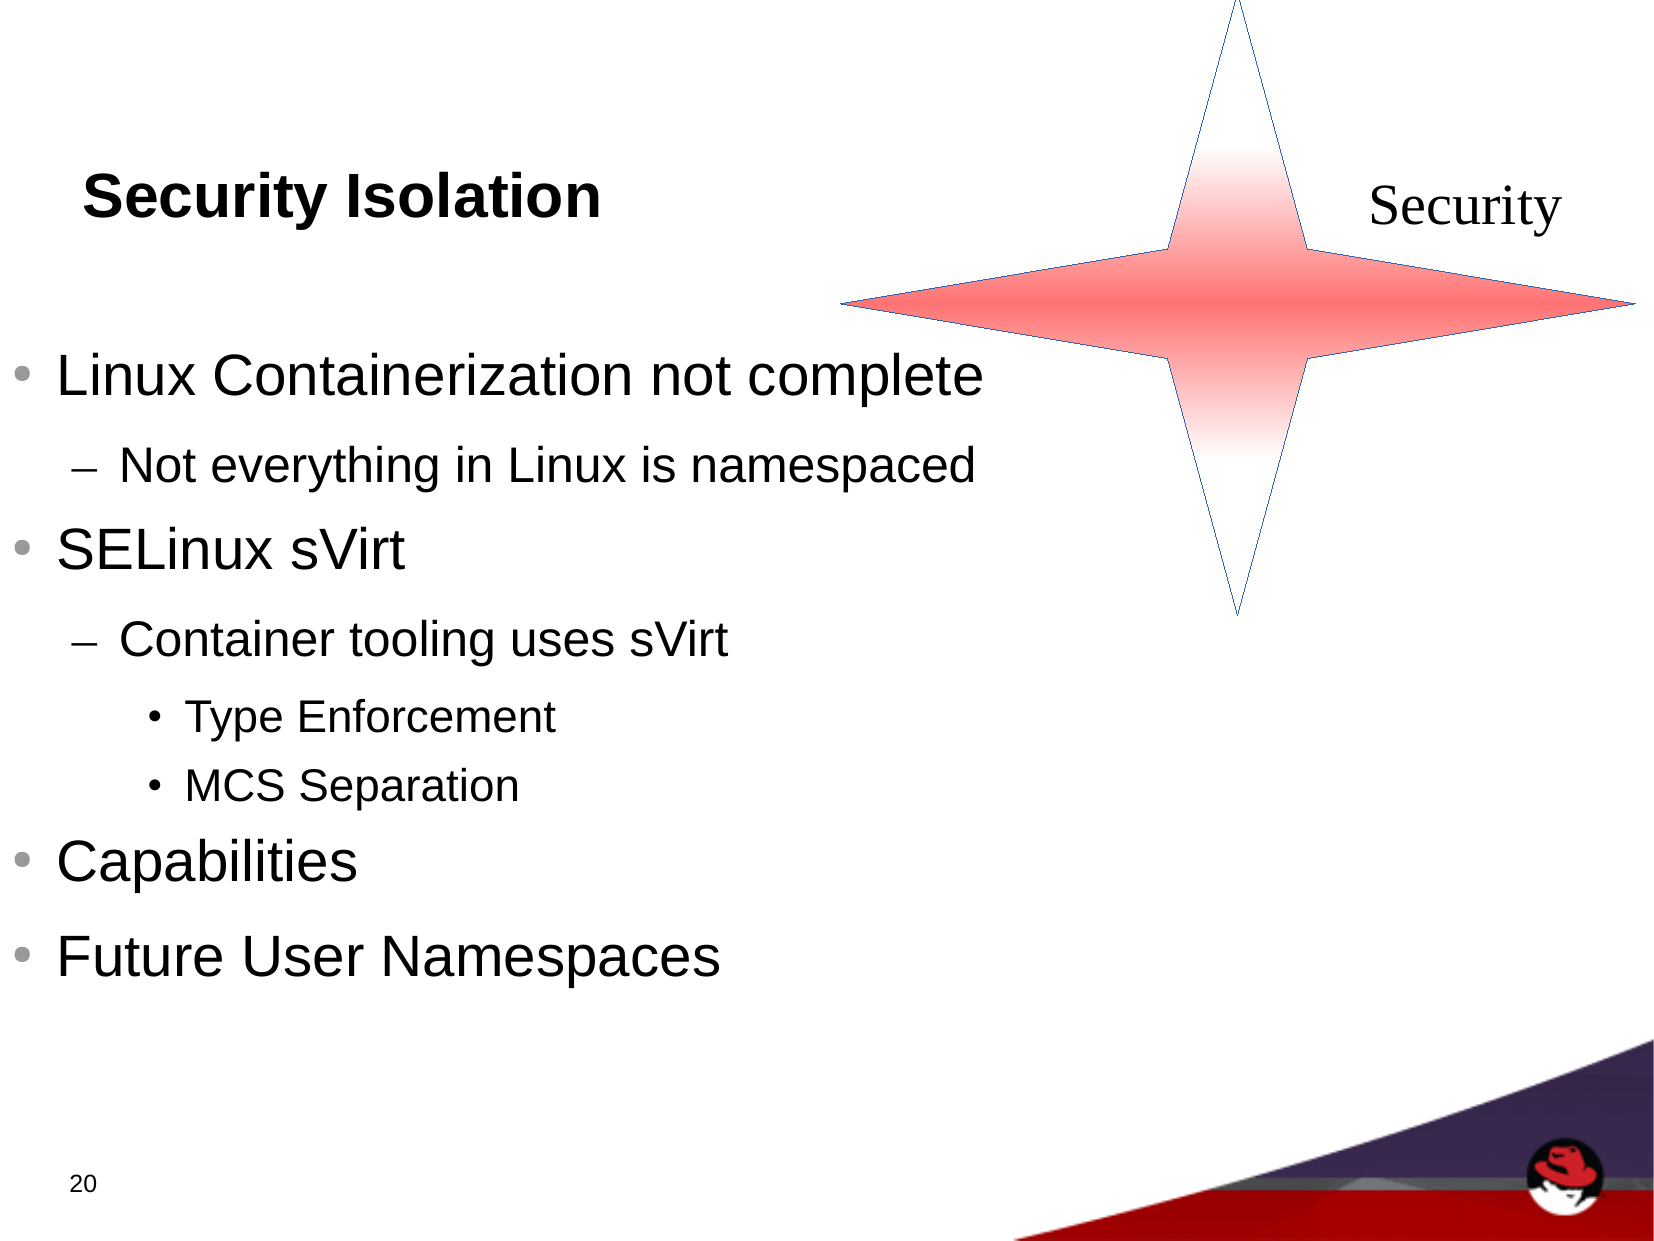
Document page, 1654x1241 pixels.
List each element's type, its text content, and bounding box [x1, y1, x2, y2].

title Security Isolation [1268, 102, 1571, 290]
text_box [840, 0, 1636, 616]
text_box Security [1353, 165, 1654, 250]
list Linux Containerization not complete Not everything in Linux is namespaced SELinux sVirt Container tooling uses sVirt Type Enforcement MCS Separation Capabilities Future User Namespaces [0, 342, 1486, 989]
picture [1012, 1036, 1654, 1241]
title Security Isolation [82, 102, 1207, 290]
